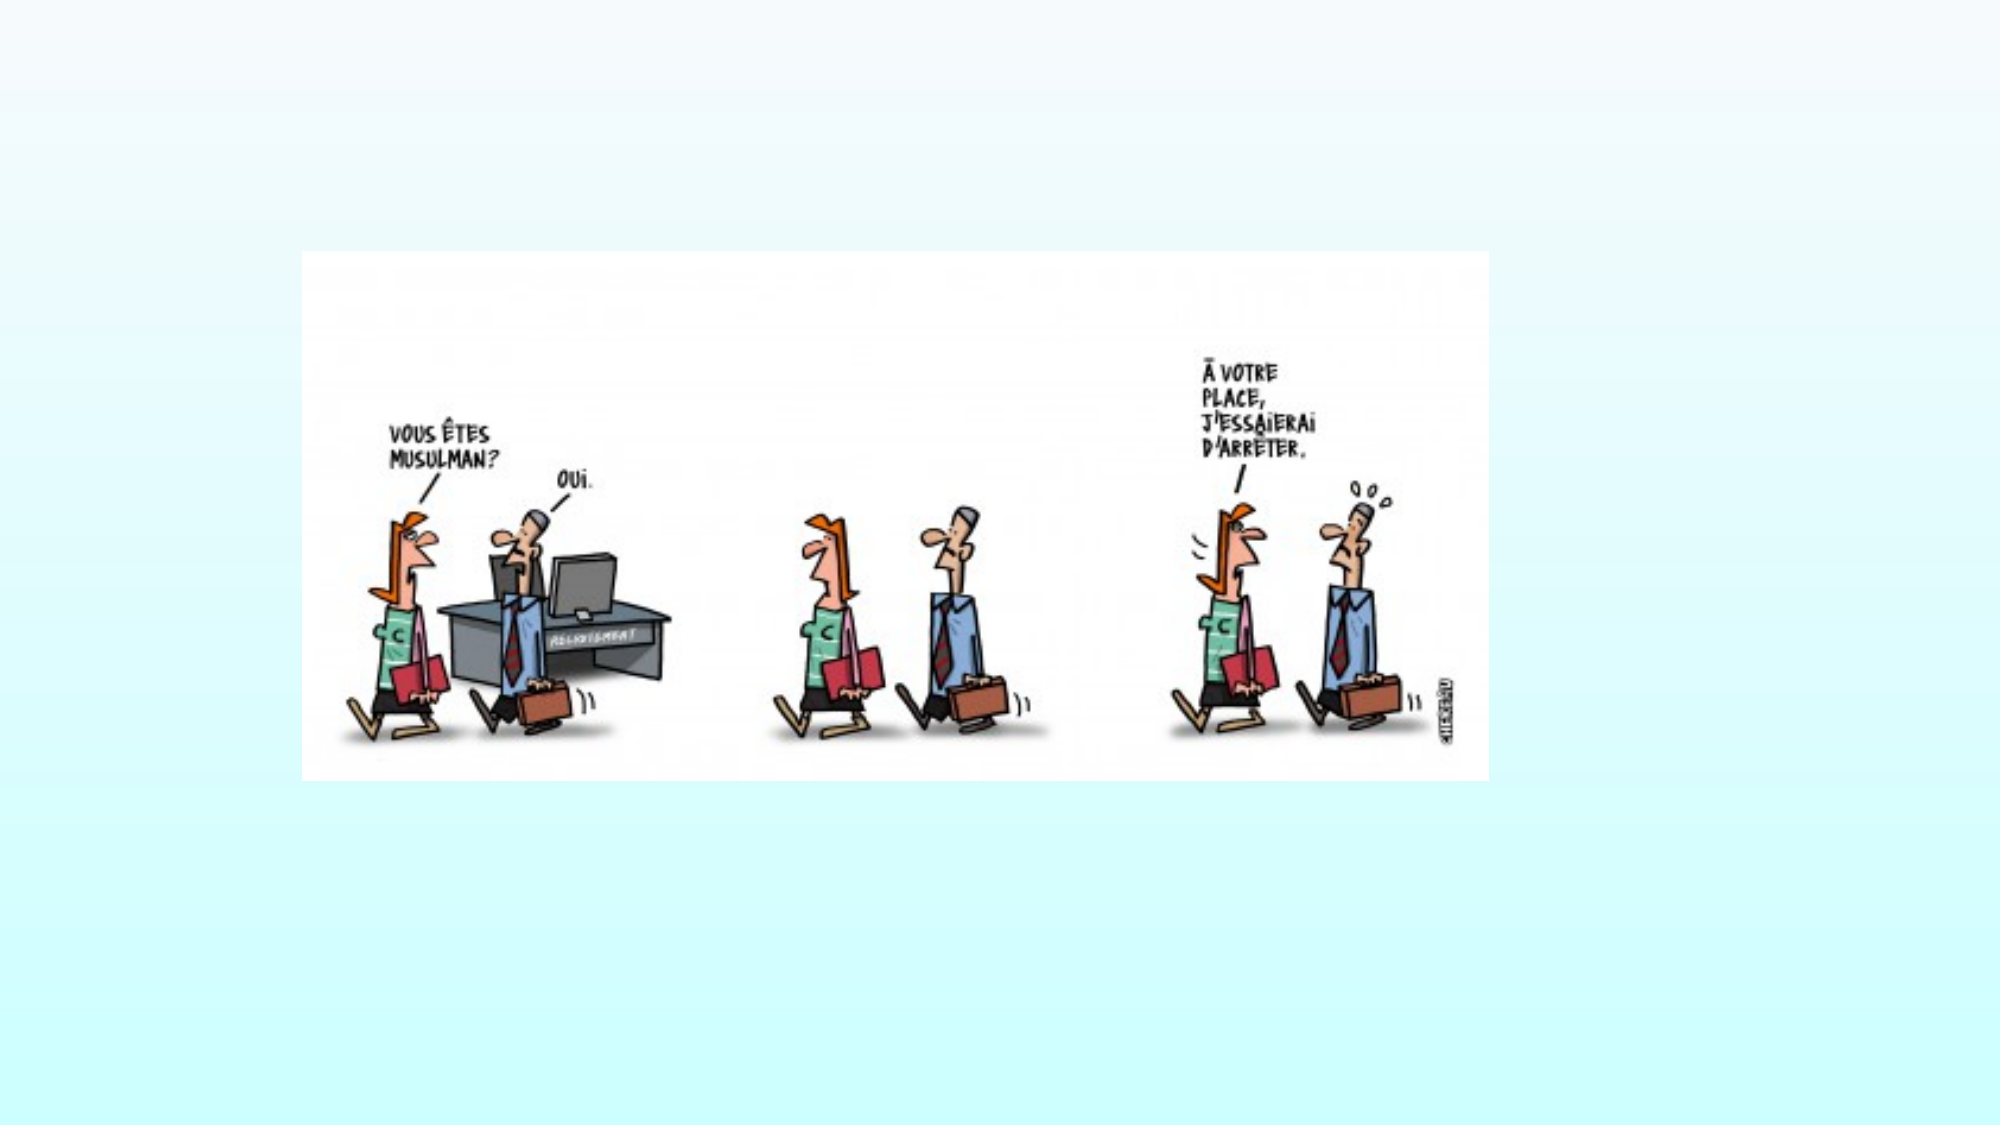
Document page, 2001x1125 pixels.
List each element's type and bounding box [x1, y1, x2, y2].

picture [302, 251, 1489, 781]
